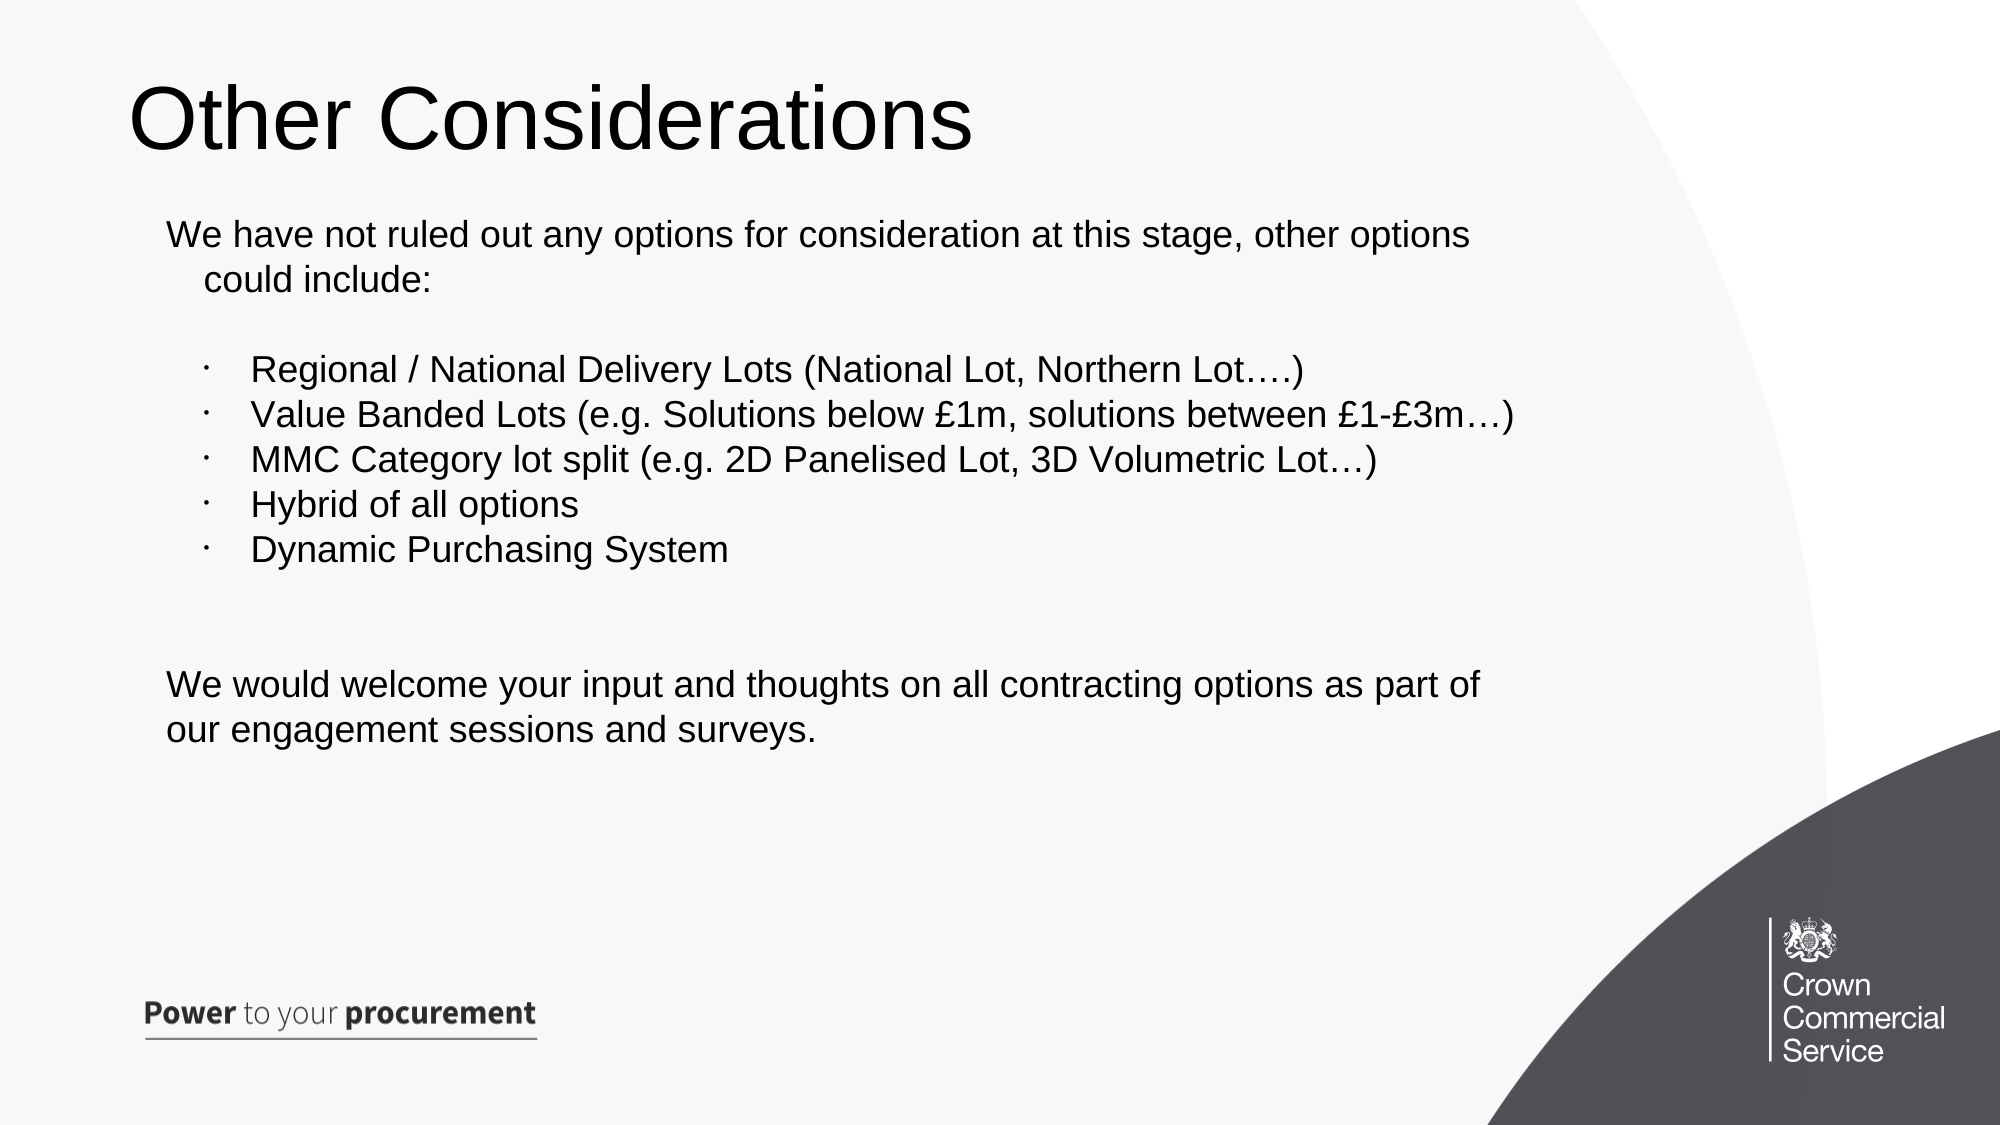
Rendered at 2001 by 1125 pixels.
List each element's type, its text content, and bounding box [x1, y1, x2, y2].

subtitle We have not ruled out any options for consideration at this stage, other options could include: Regional / National Delivery Lots (National Lot, Northern Lot….) Value Banded Lots (e.g. Solutions below £1m, solutions between £1-£3m…) MMC Category lot split (e.g. 2D Panelised Lot, 3D Volumetric Lot…) Hybrid of all options Dynamic Purchasing System We would welcome your input and thoughts on all contracting options as part of our engagement sessions and surveys. [128, 209, 1541, 889]
title Other Considerations [128, 59, 1922, 199]
